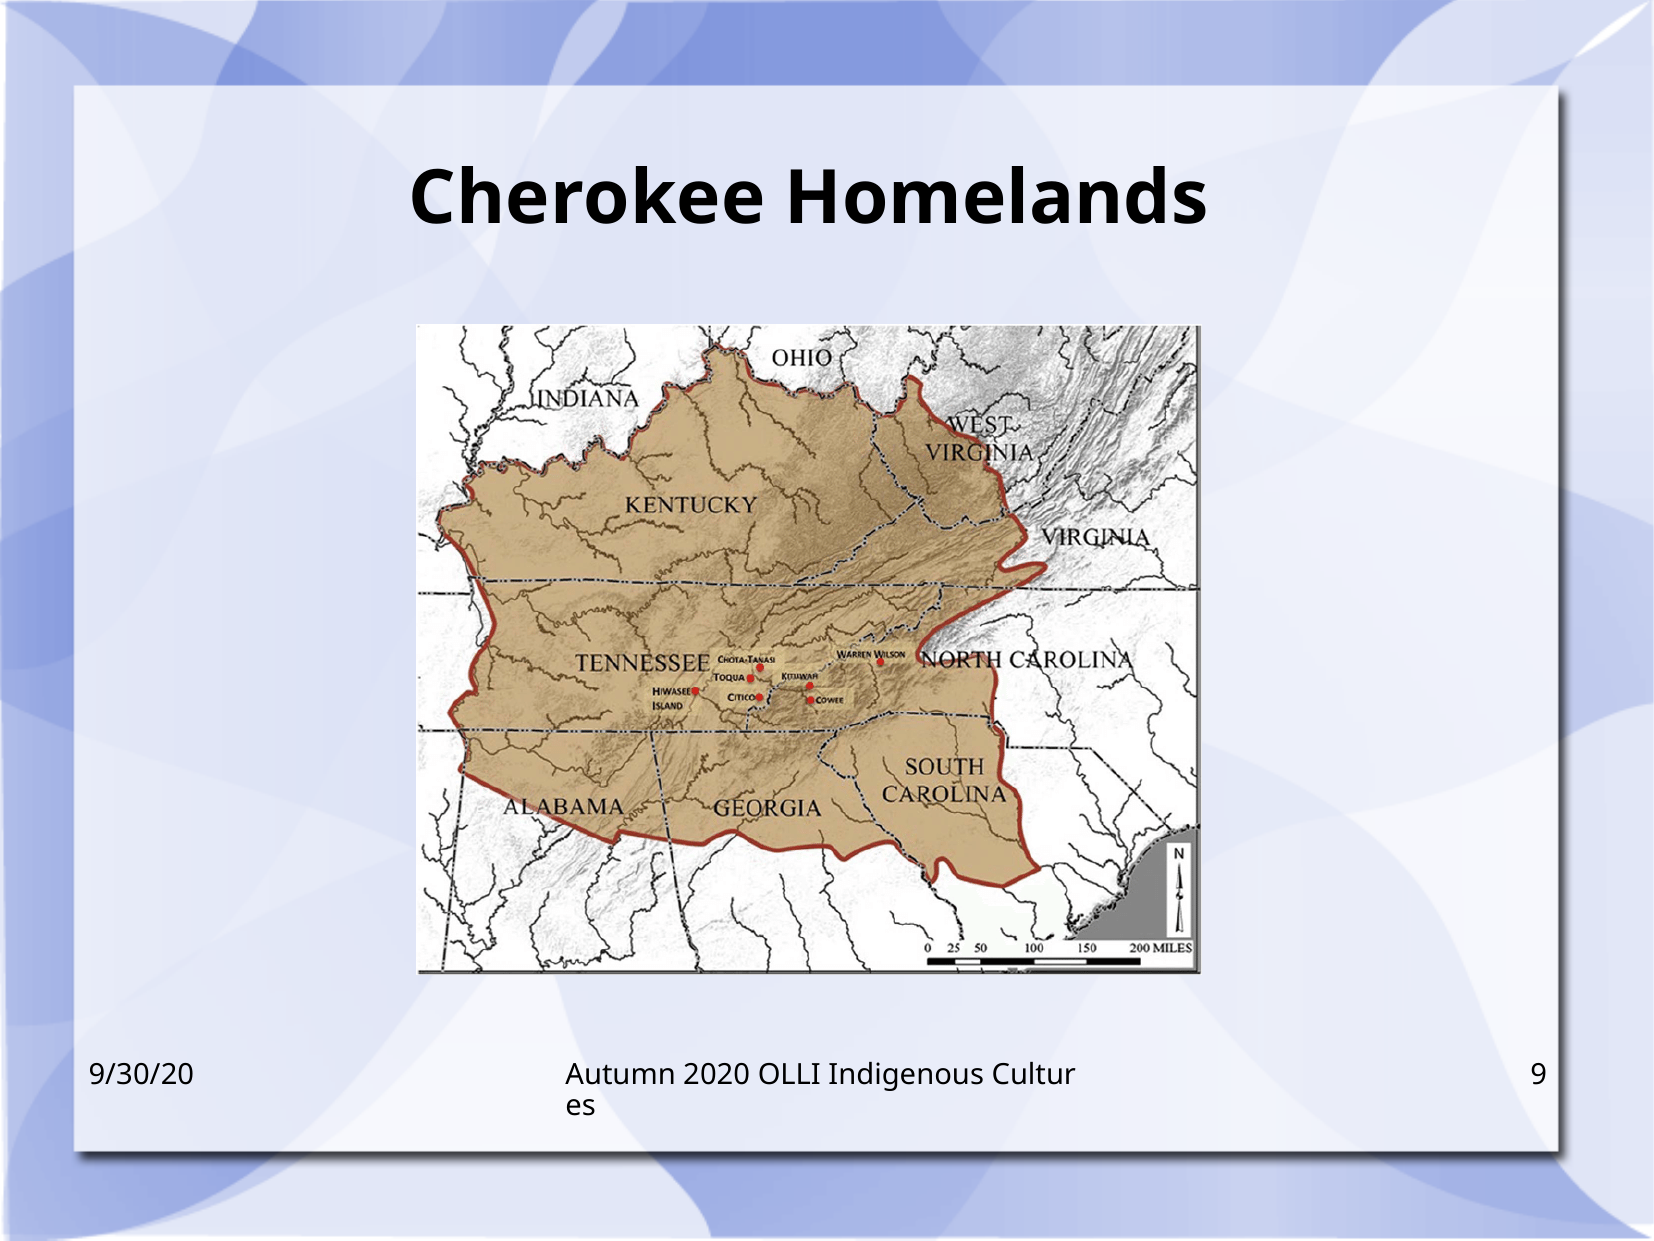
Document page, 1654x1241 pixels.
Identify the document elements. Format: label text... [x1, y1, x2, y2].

picture [0, 0, 1654, 1241]
title Cherokee Homelands [82, 90, 1536, 298]
